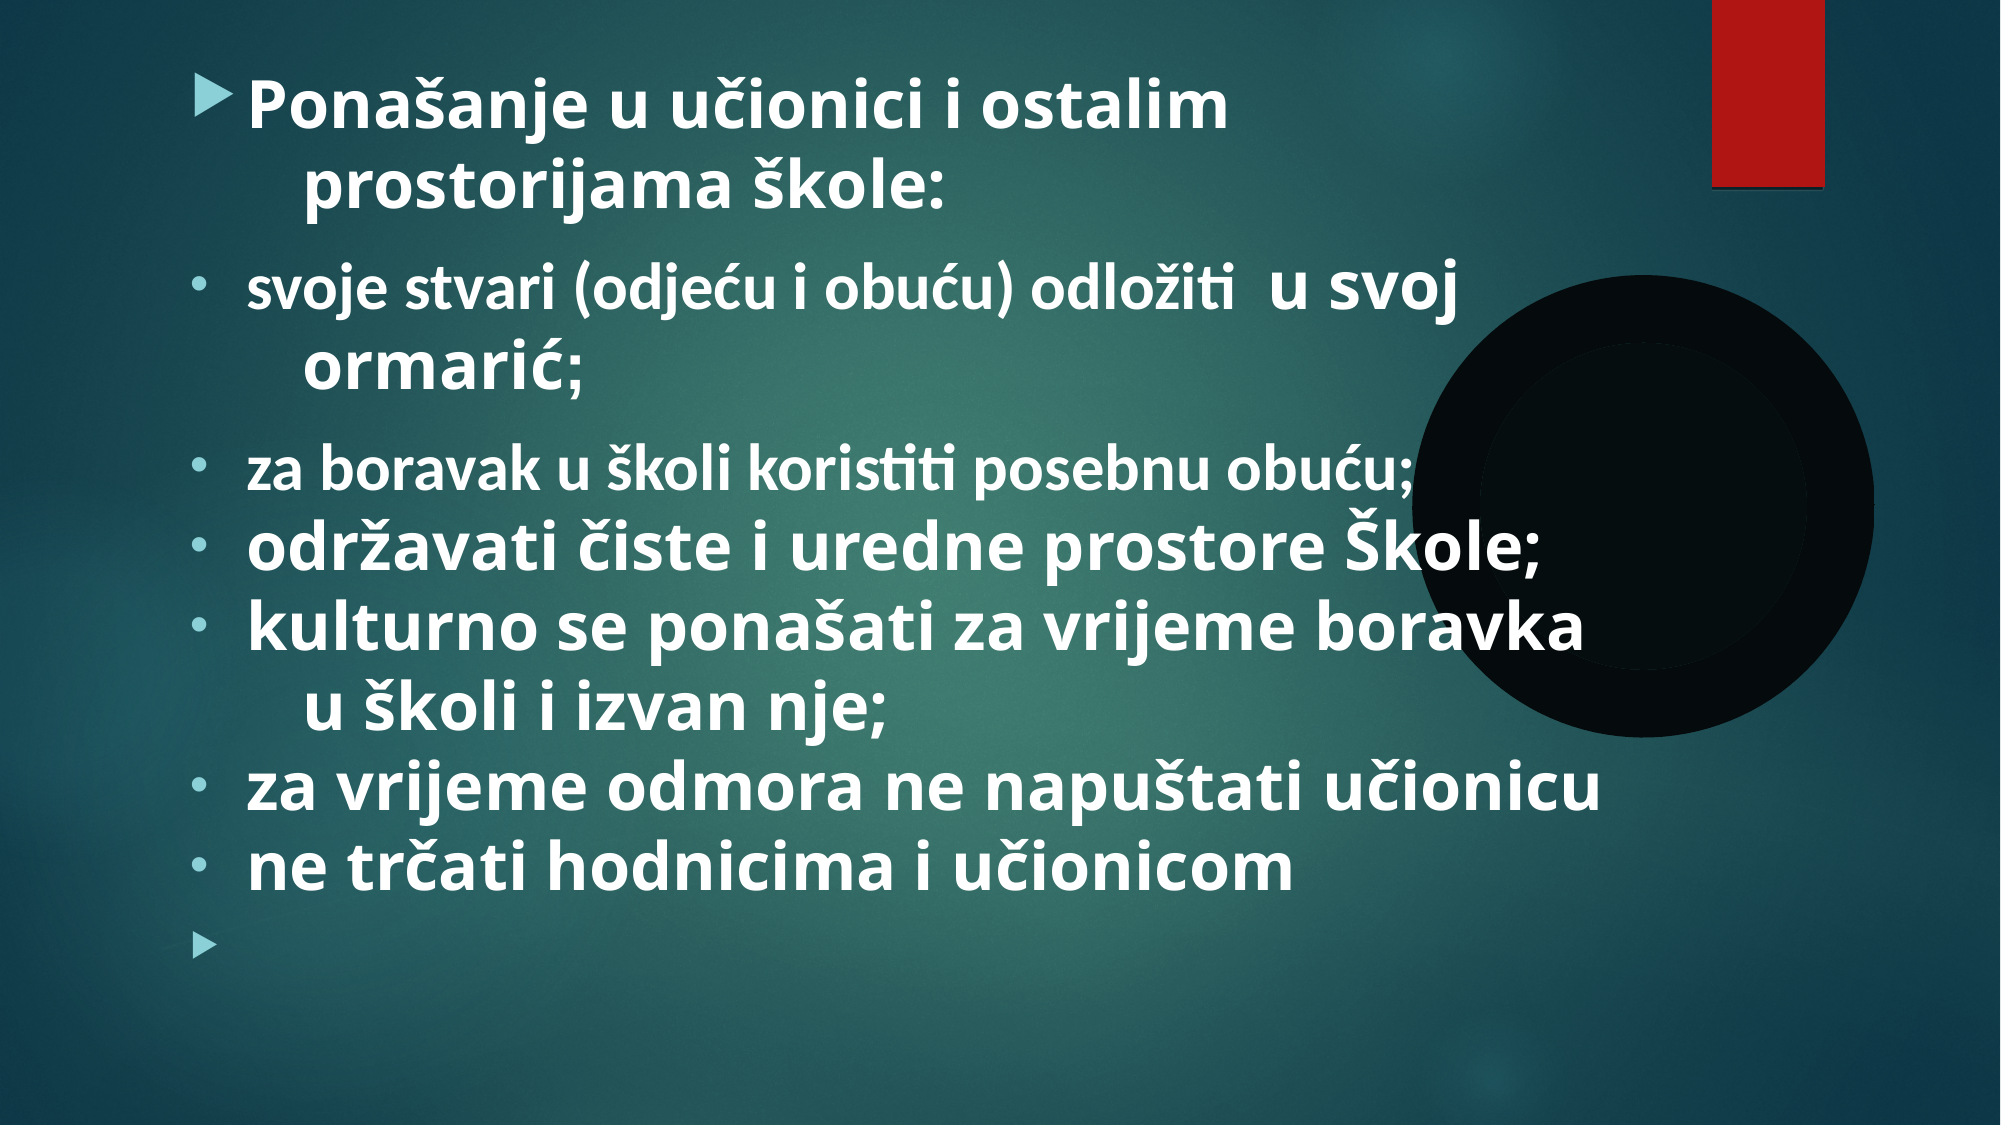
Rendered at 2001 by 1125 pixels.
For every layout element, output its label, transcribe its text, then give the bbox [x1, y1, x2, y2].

list Ponašanje u učionici i ostalim prostorijama škole: svoje stvari (odjeću i obuću) odložiti u svoj ormarić; za boravak u školi koristiti posebnu obuću; održavati čiste i uredne prostore Škole; kulturno se ponašati za vrijeme boravka u školi i izvan nje; za vrijeme odmora ne napuštati učionicu ne trčati hodnicima i učionicom [174, 54, 1649, 1025]
